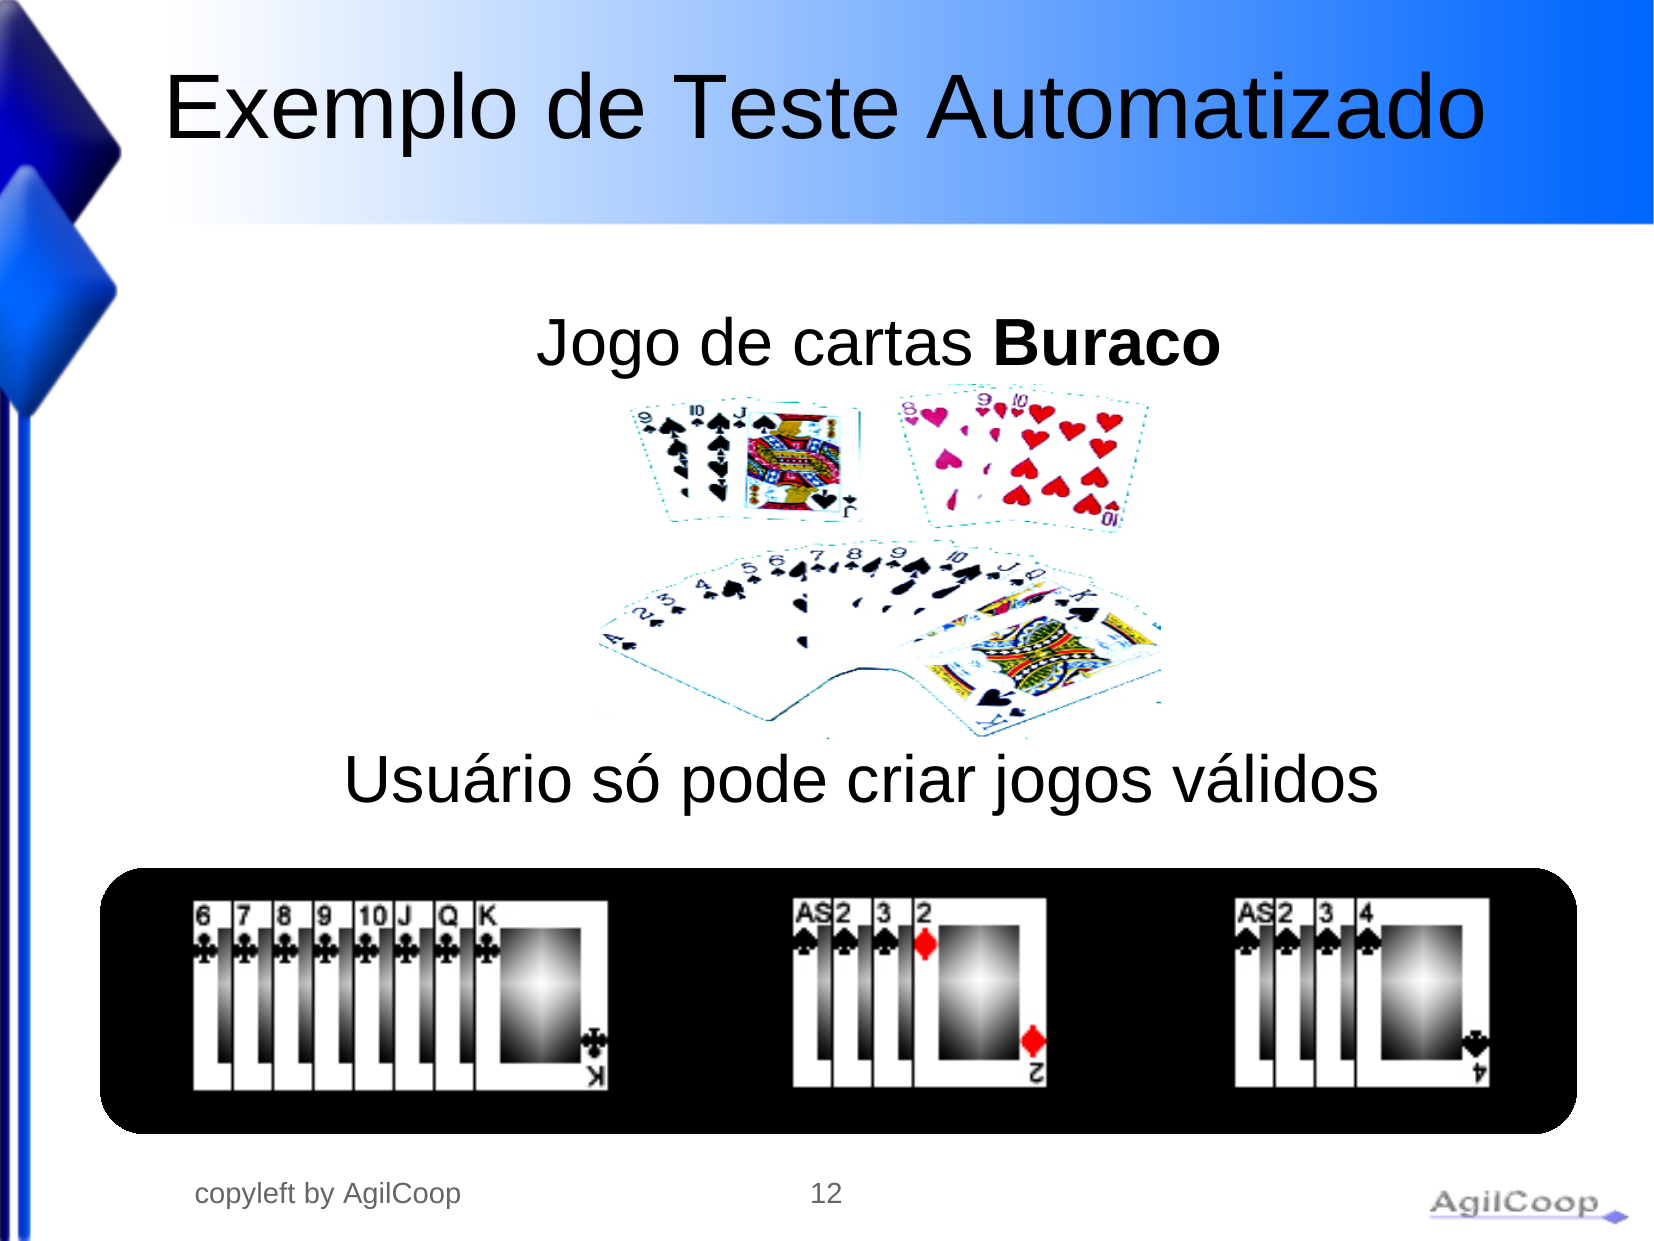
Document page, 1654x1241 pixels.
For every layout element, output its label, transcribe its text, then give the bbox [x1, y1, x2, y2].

text_box Usuário só pode criar jogos válidos [118, 715, 1607, 851]
title Exemplo de Teste Automatizado [82, 8, 1571, 215]
subtitle Jogo de cartas Buraco [118, 278, 1606, 414]
picture [0, 0, 1654, 1241]
text_box [100, 868, 1577, 1134]
